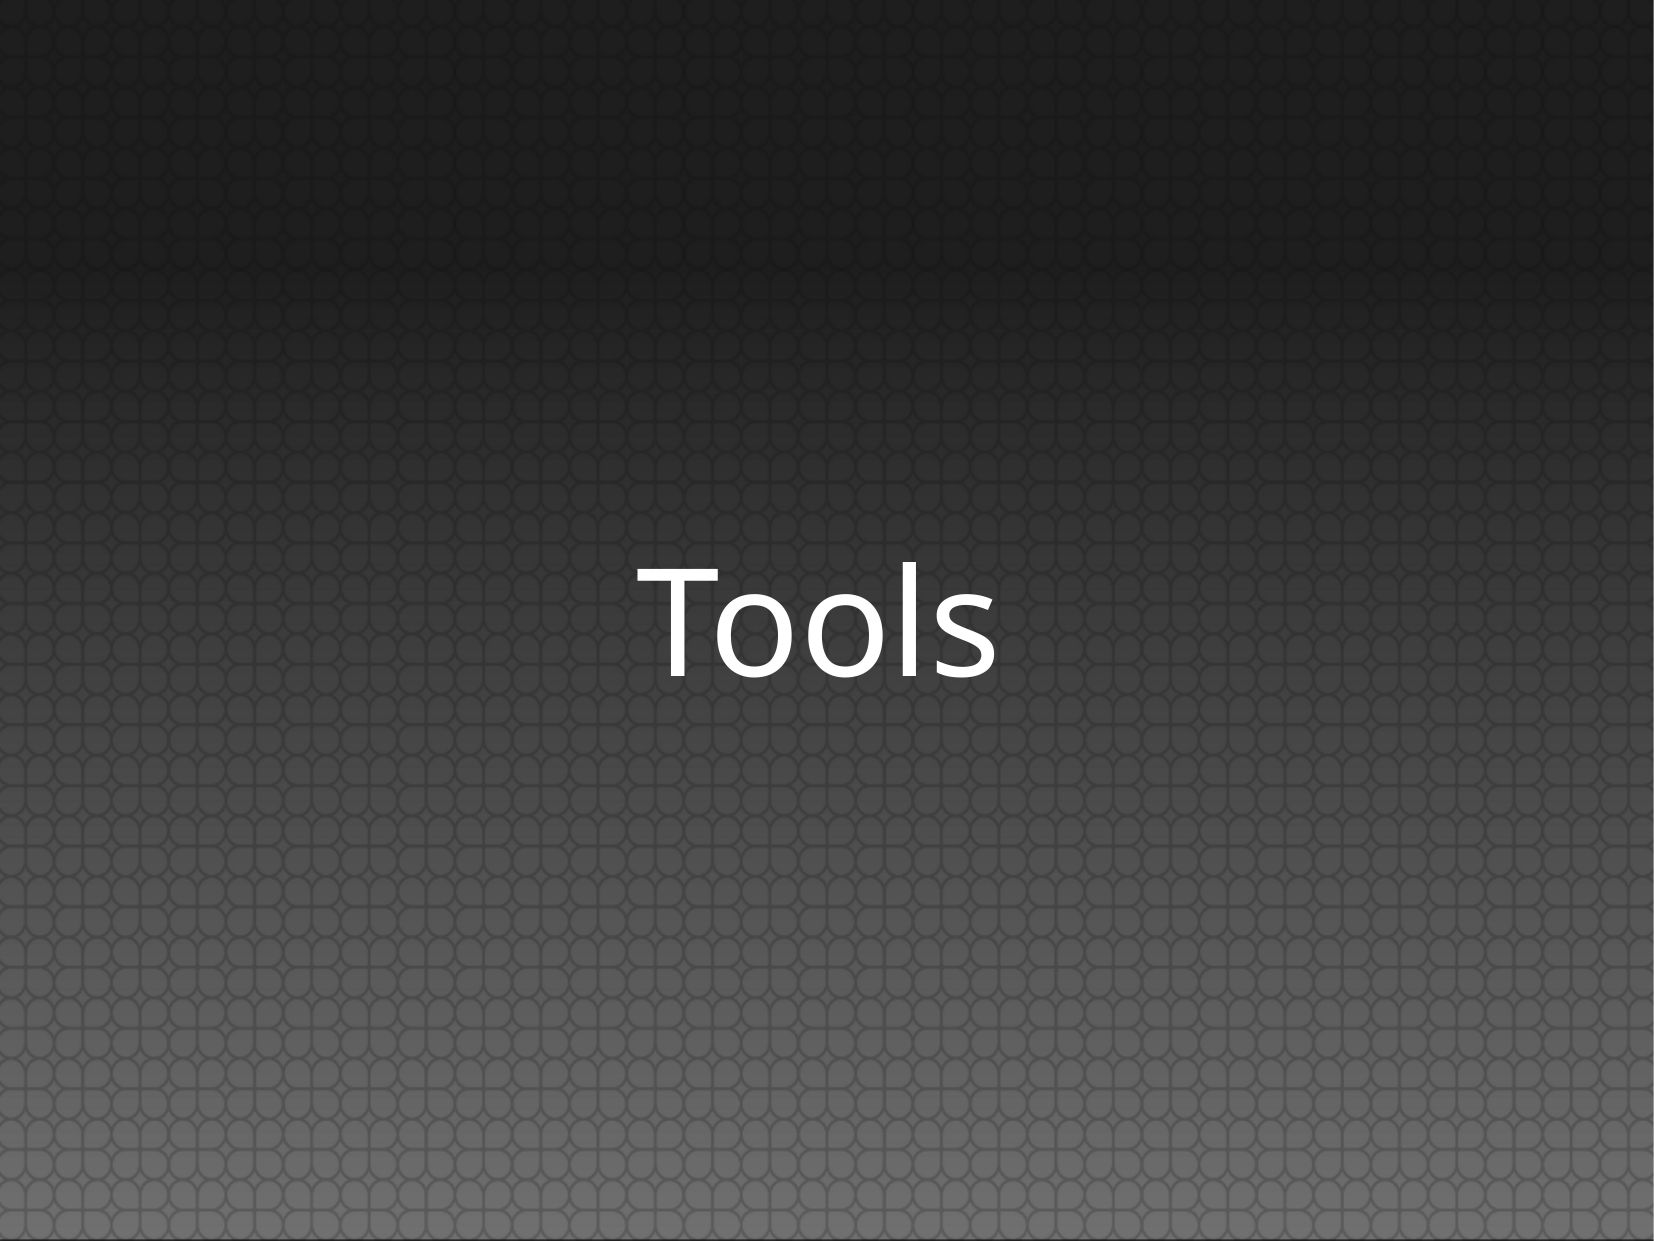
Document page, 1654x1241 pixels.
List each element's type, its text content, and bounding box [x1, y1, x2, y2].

title Tools [75, 525, 1564, 713]
picture [0, 0, 1654, 1241]
